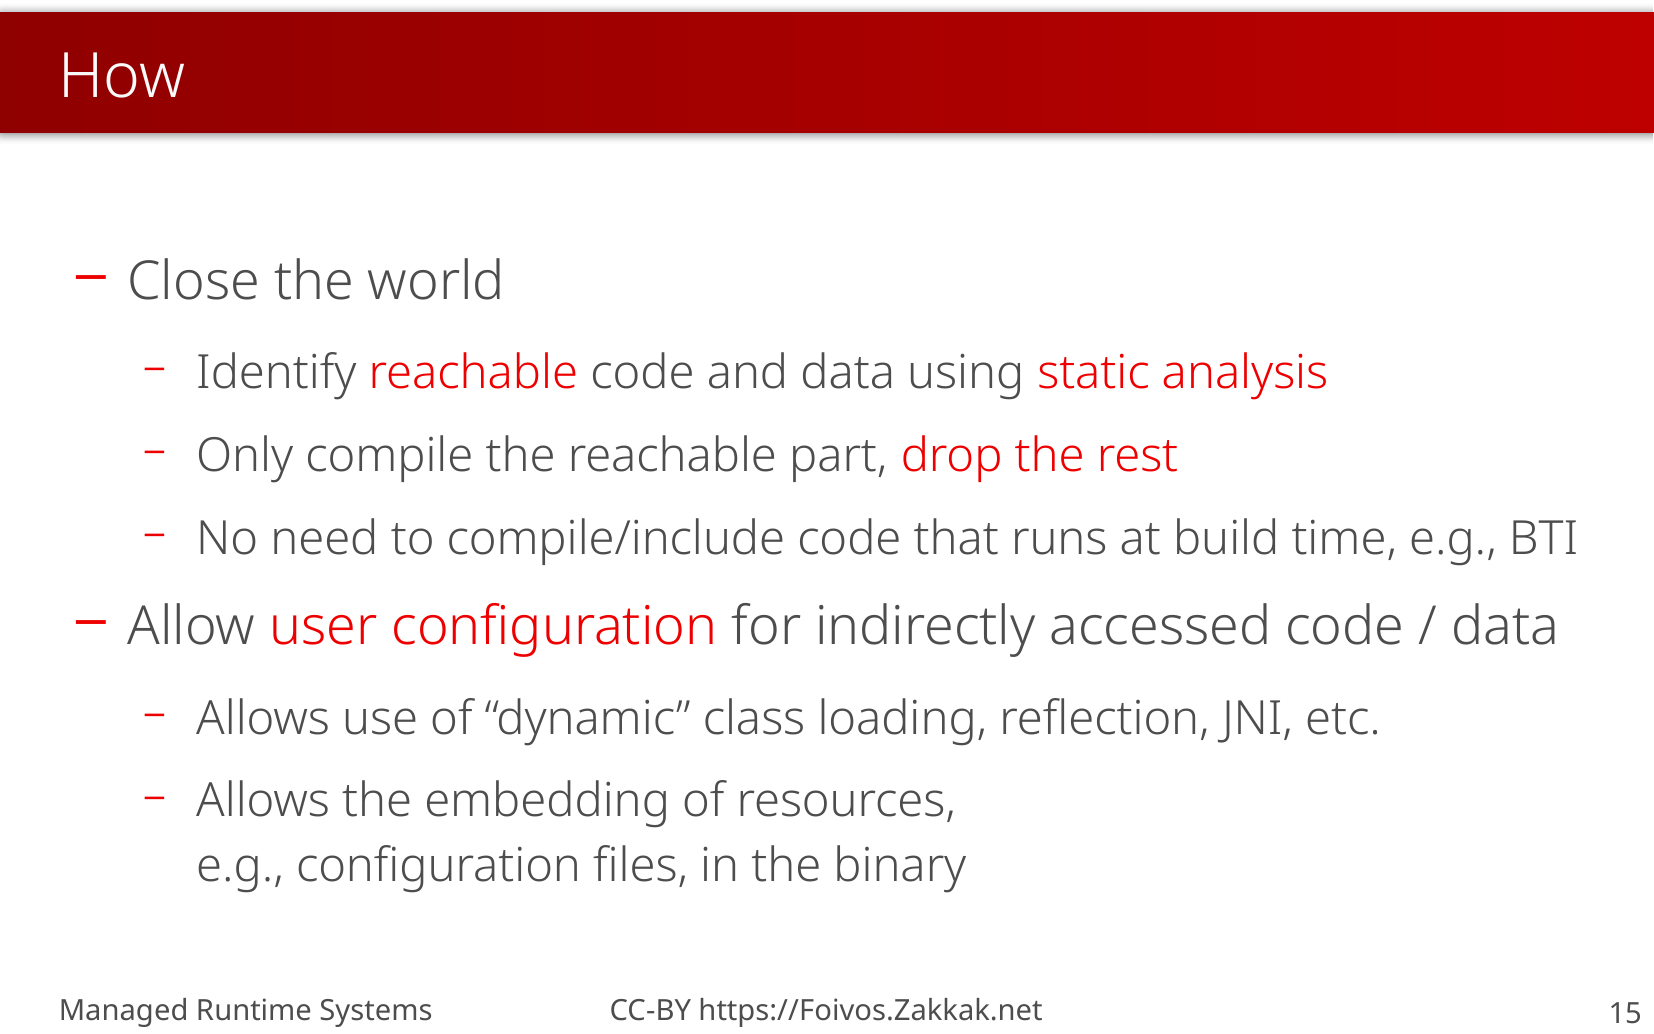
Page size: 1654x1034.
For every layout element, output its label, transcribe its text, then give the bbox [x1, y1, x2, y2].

title How [58, 7, 1329, 139]
list Close the world Identify reachable code and data using static analysis Only compile the reachable part, drop the rest No need to compile/include code that runs at build time, e.g., BTI Allow user configuration for indirectly accessed code / data Allows use of “dynamic” class loading, reflection, JNI, etc. Allows the embedding of resources, e.g., configuration files, in the binary [58, 176, 1594, 960]
